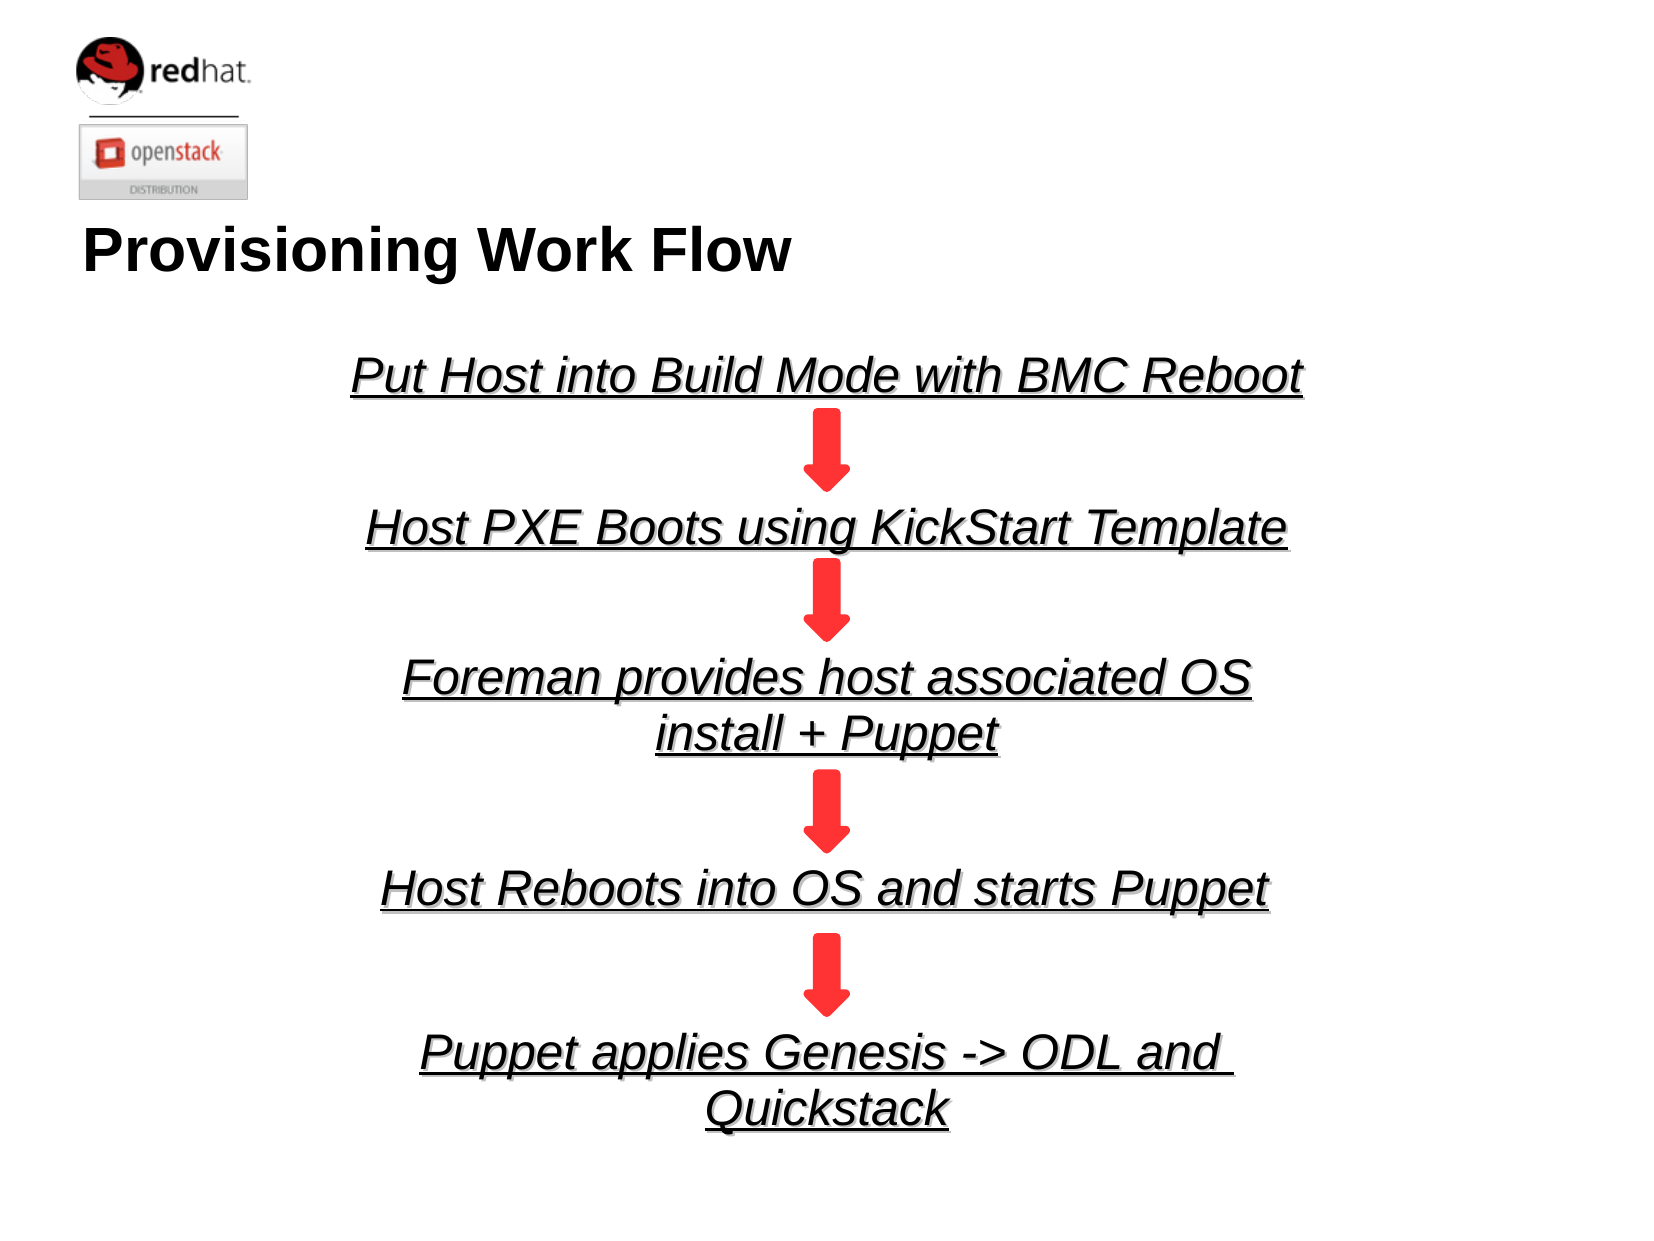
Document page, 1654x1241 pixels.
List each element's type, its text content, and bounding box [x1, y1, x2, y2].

text_box [807, 773, 846, 848]
title Provisioning Work Flow [82, 155, 1571, 344]
text_box Host PXE Boots using KickStart Template [320, 487, 1334, 568]
text_box Host Reboots into OS and starts Puppet [318, 848, 1331, 929]
text_box Puppet applies Genesis -> ODL and Quickstack [320, 1012, 1334, 1148]
text_box [807, 562, 846, 638]
text_box [807, 412, 846, 487]
text_box [807, 937, 846, 1013]
text_box Foreman provides host associated OS install + Puppet [320, 637, 1334, 773]
picture [75, 37, 252, 204]
text_box Put Host into Build Mode with BMC Reboot [320, 335, 1334, 415]
